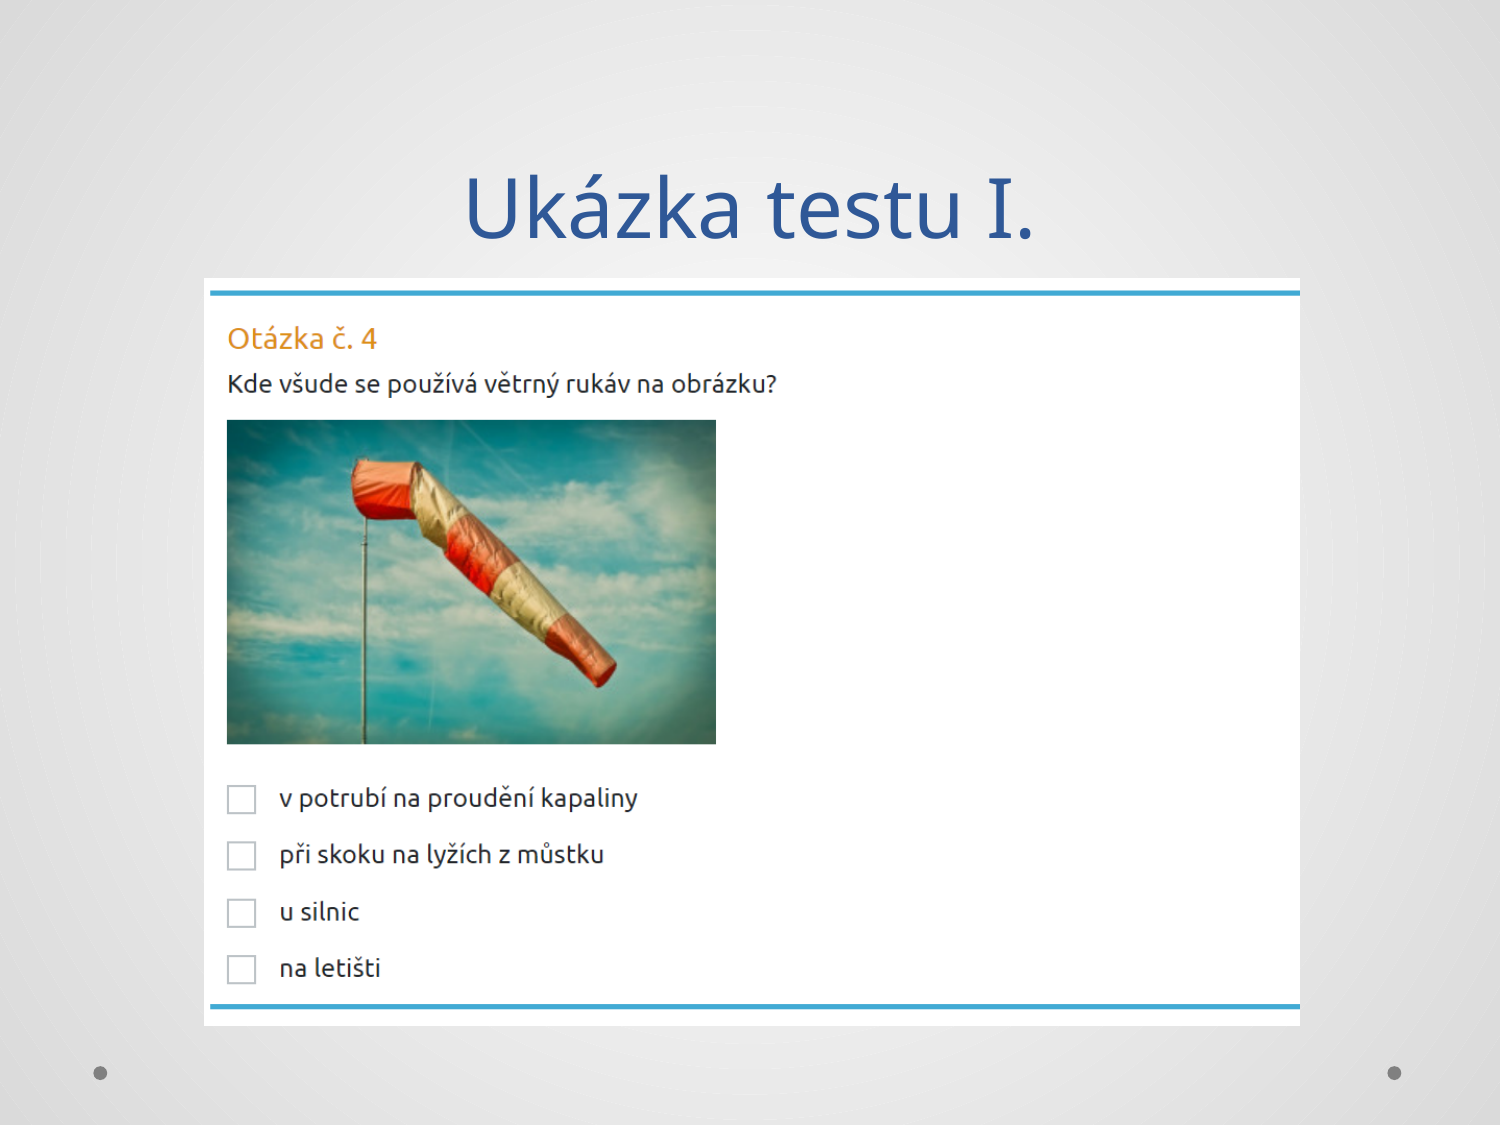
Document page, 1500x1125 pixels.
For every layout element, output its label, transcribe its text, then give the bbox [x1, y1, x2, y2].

title Ukázka testu I. [75, 0, 1425, 263]
picture [204, 278, 1300, 1026]
